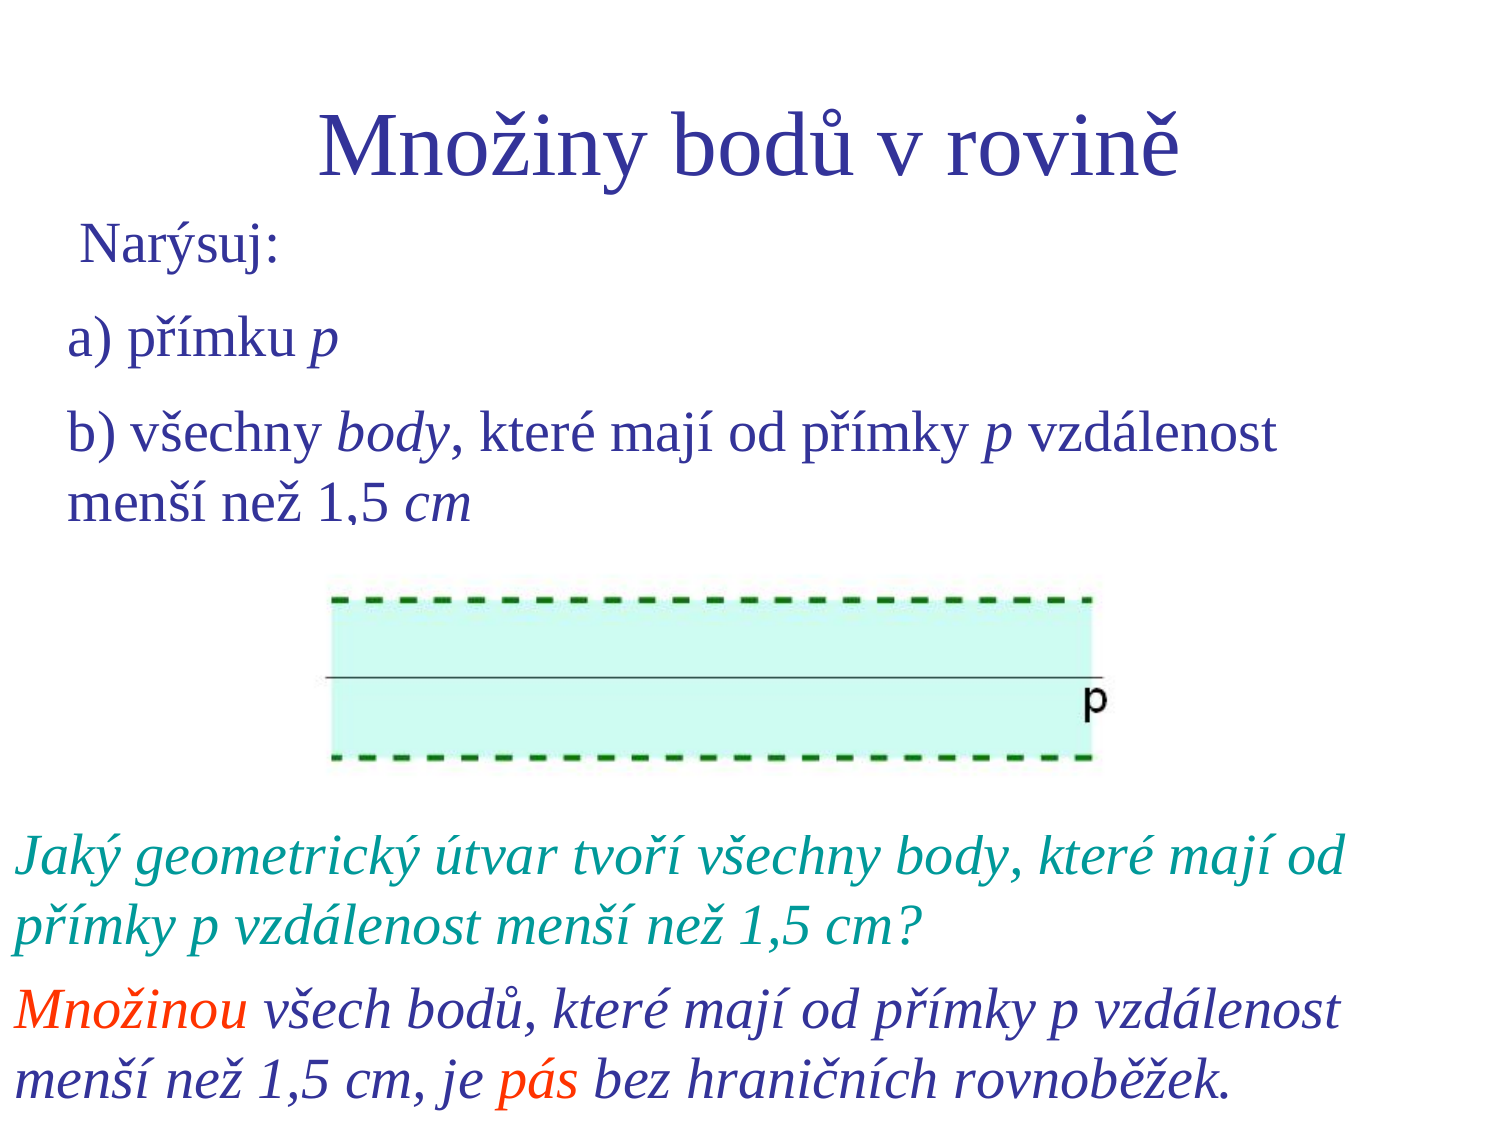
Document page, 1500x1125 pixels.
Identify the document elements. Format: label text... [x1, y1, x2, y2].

text_box Narýsuj: [64, 196, 691, 282]
text_box b) všechny body, které mají od přímky p vzdálenost menší než 1,5 cm [53, 385, 1436, 541]
picture [277, 525, 1177, 835]
text_box Jaký geometrický útvar tvoří všechny body, které mají od přímky p vzdálenost menší než 1,5 cm? [0, 808, 1500, 962]
text_box Množinou všech bodů, které mají od přímky p vzdálenost menší než 1,5 cm, je pás bez hraničních rovnoběžek. [0, 962, 1500, 1118]
text_box a) přímku p [53, 290, 680, 377]
title Množiny bodů v rovině [75, 45, 1426, 233]
